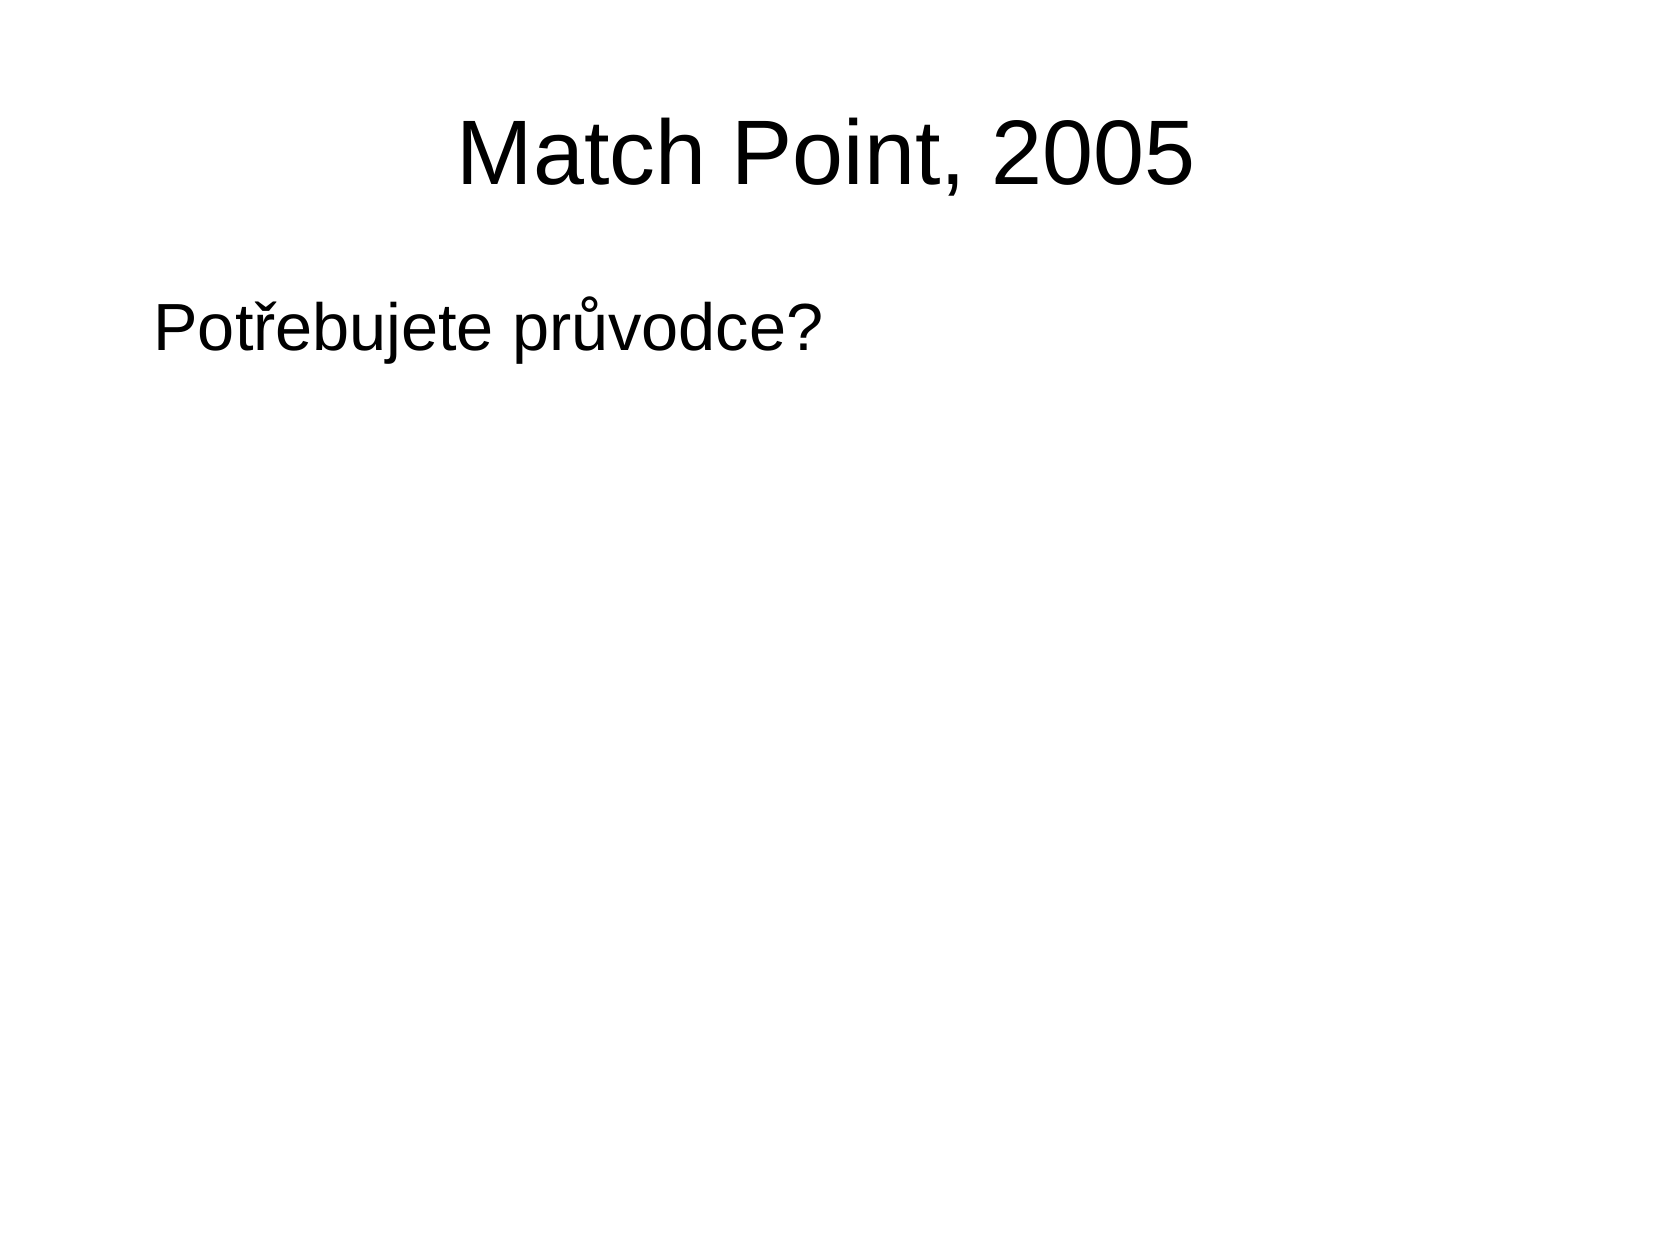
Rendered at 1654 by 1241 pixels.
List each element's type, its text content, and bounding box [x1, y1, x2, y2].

title Match Point, 2005 [82, 49, 1571, 257]
list Potřebujete průvodce? [82, 290, 1571, 1010]
